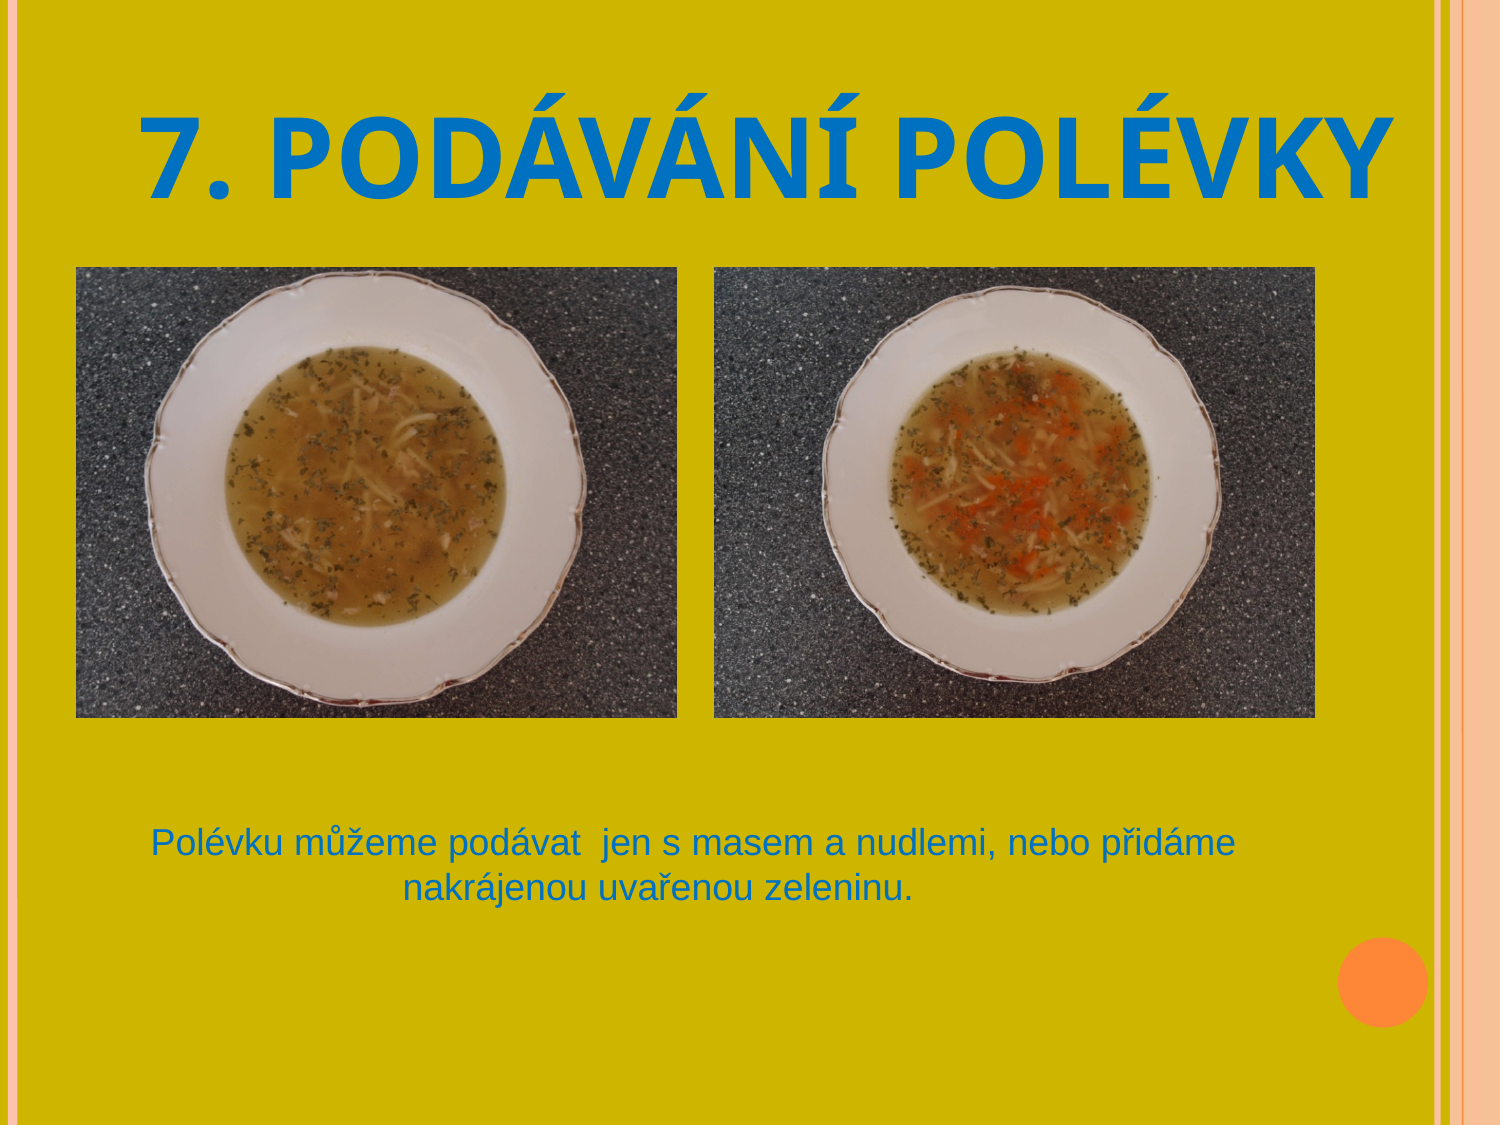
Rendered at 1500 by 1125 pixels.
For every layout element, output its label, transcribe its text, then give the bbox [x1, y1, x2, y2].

picture [76, 267, 677, 718]
text_box 7. PODÁVÁNÍ POLÉVKY [123, 78, 1024, 230]
text_box Polévku můžeme podávat jen s masem a nudlemi, nebo přidáme nakrájenou uvařenou zeleninu. [135, 810, 1265, 917]
picture [714, 267, 1315, 718]
